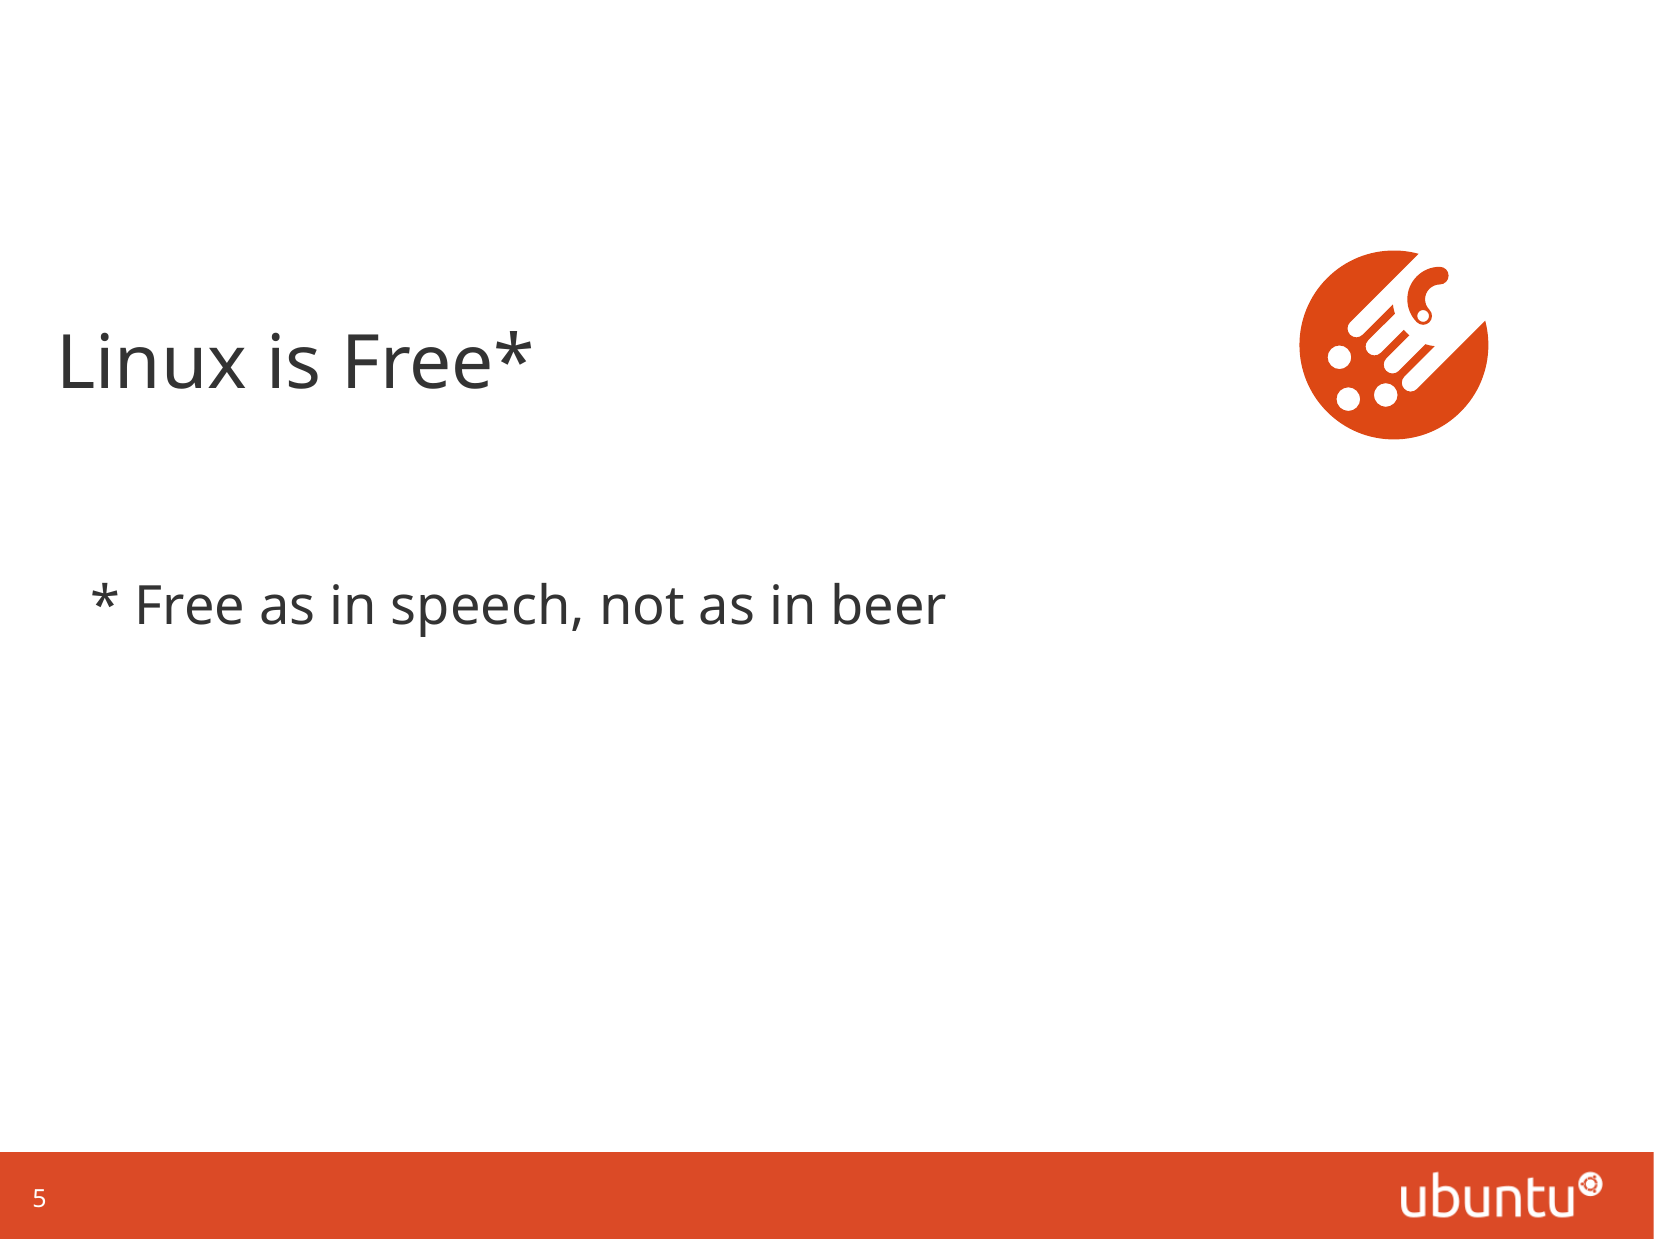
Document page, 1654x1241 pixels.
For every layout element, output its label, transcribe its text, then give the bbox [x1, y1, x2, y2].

picture [1275, 226, 1513, 464]
title Linux is Free* [56, 130, 1596, 587]
list * Free as in speech, not as in beer [64, 529, 1577, 1241]
picture [0, 1152, 64, 1239]
picture [1577, 1152, 1654, 1239]
